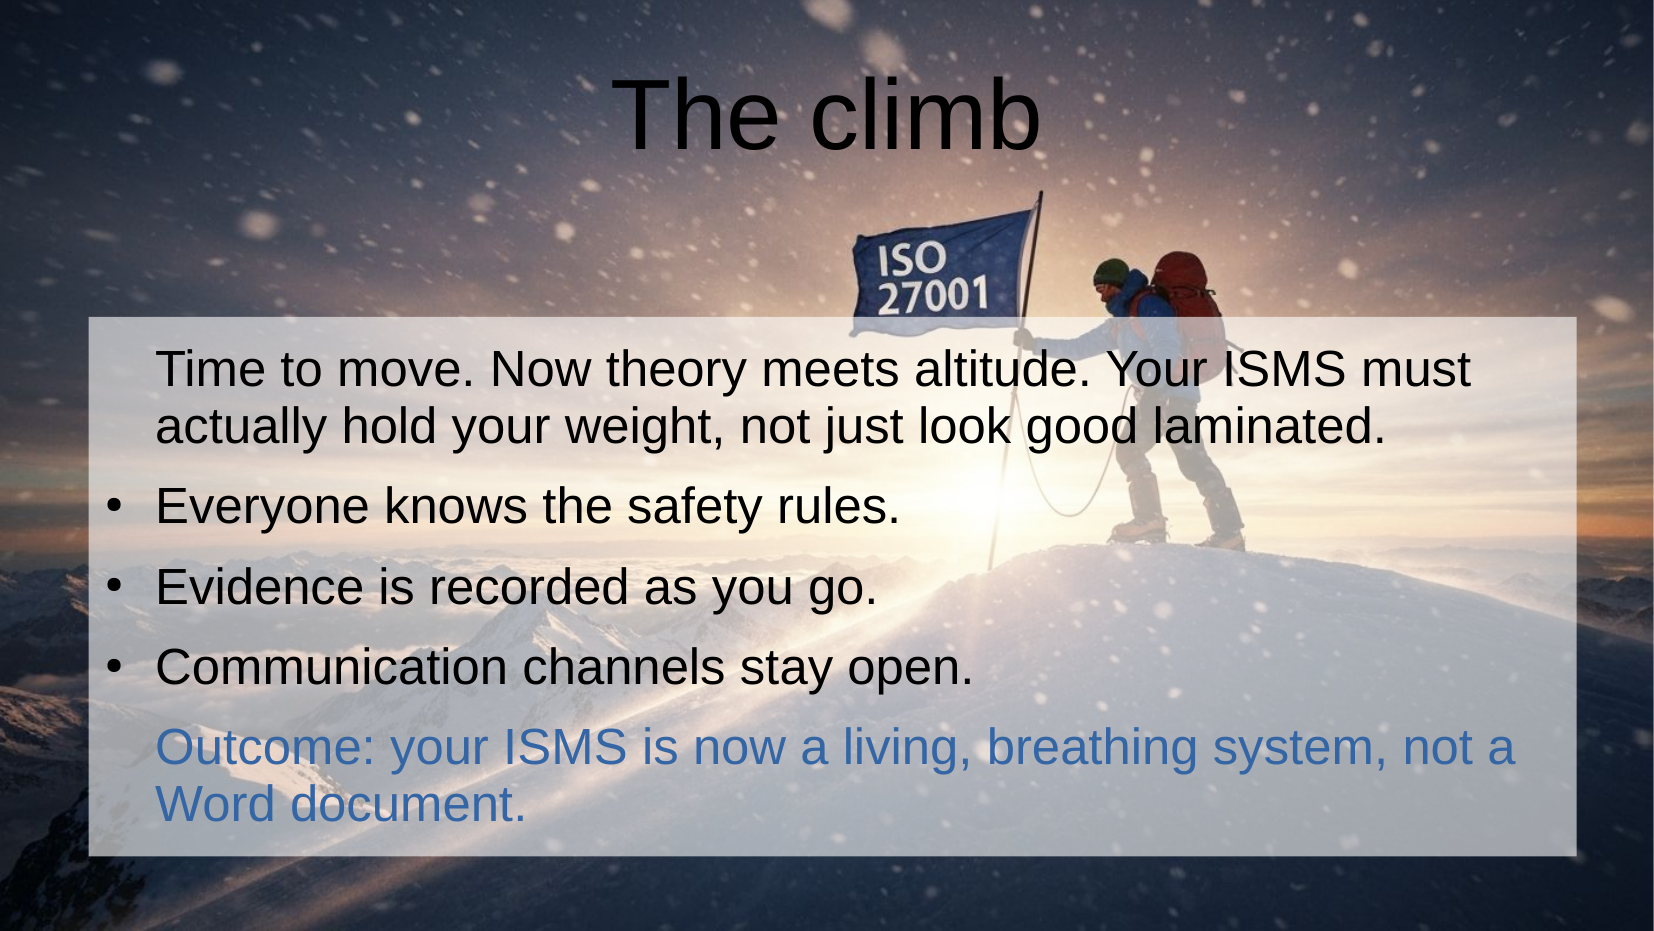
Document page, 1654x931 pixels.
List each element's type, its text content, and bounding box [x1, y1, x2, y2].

list Time to move. Now theory meets altitude. Your ISMS must actually hold your weight, not just look good laminated. Everyone knows the safety rules. Evidence is recorded as you go. Communication channels stay open. Outcome: your ISMS is now a living, breathing system, not a Word document. [88, 316, 1577, 857]
picture [0, 0, 1654, 931]
title The climb [82, 37, 1571, 193]
